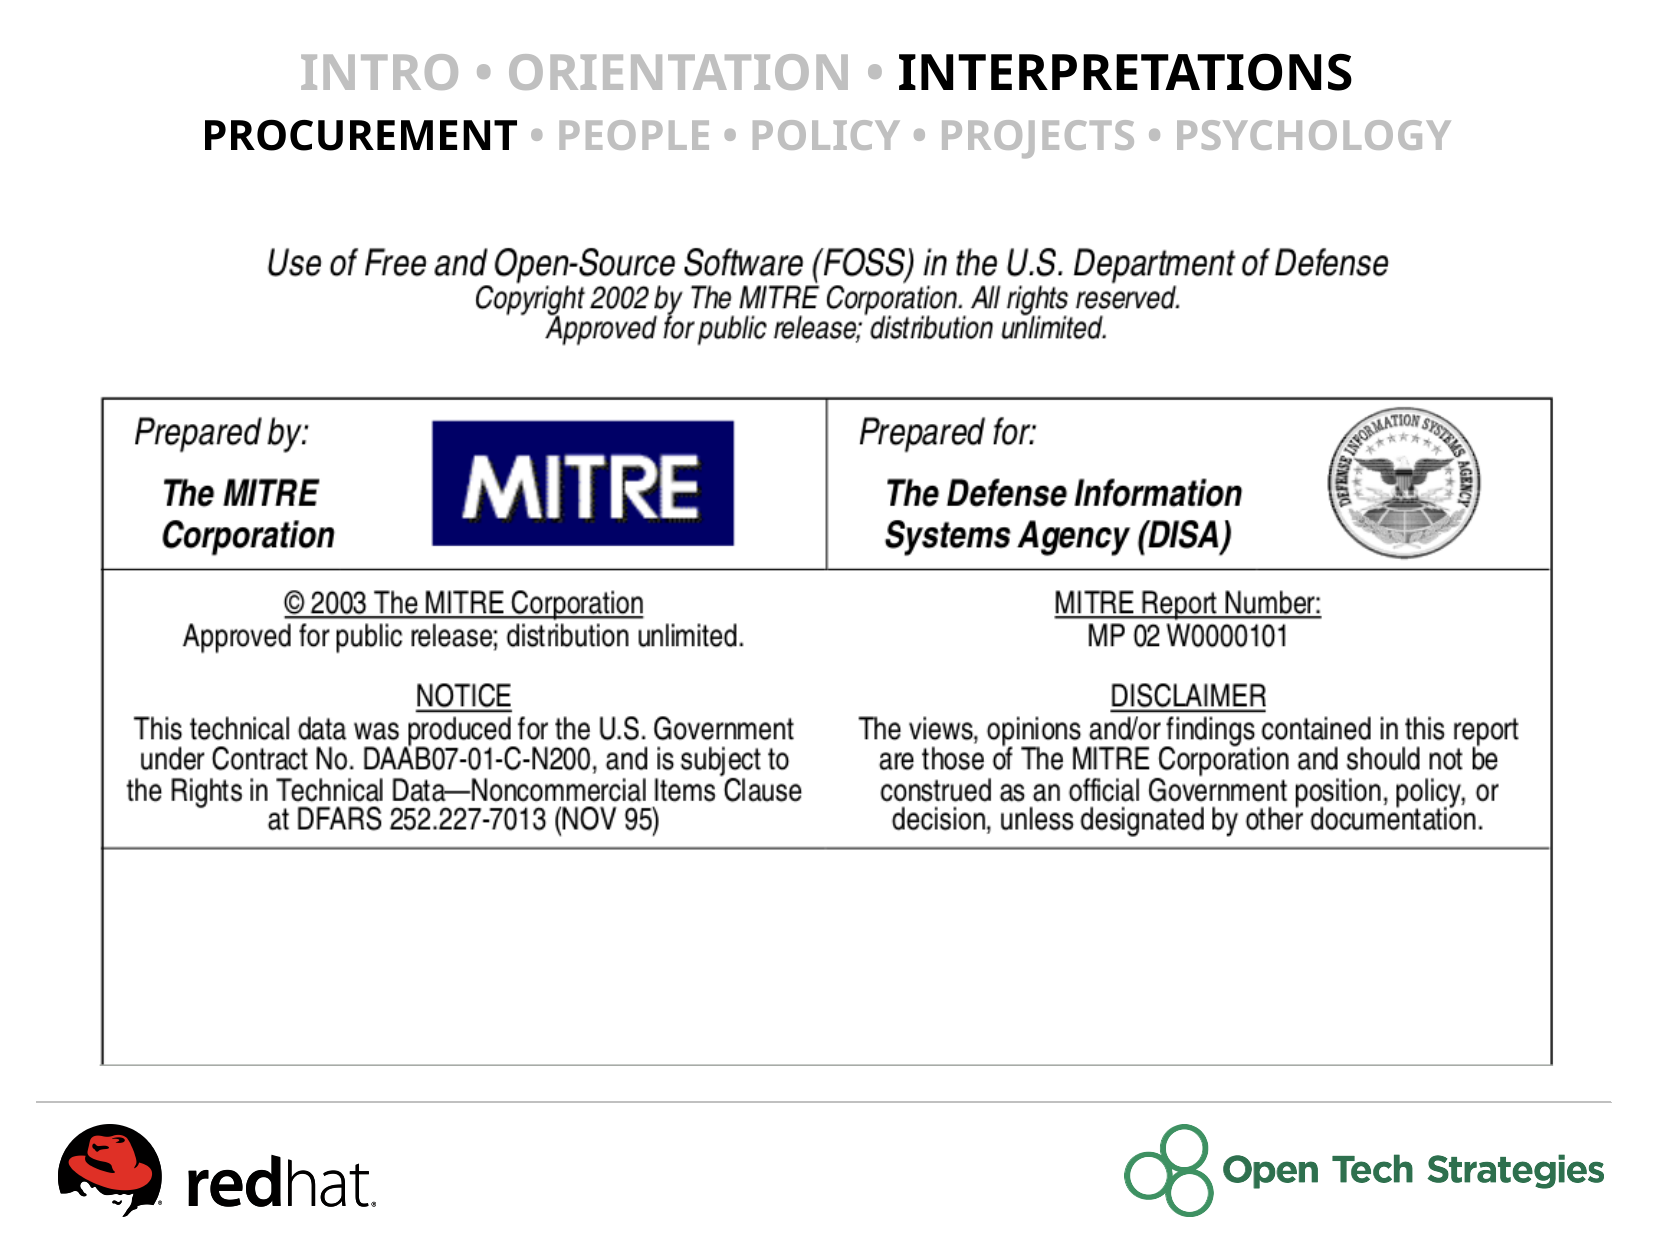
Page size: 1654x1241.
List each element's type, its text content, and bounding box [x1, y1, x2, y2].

picture [99, 204, 1554, 1066]
picture [58, 1124, 376, 1217]
title INTRO • ORIENTATION • INTERPRETATIONS PROCUREMENT • PEOPLE • POLICY • PROJECTS • PSYCHOLOGY [82, 0, 1571, 204]
picture [1124, 1124, 1604, 1217]
